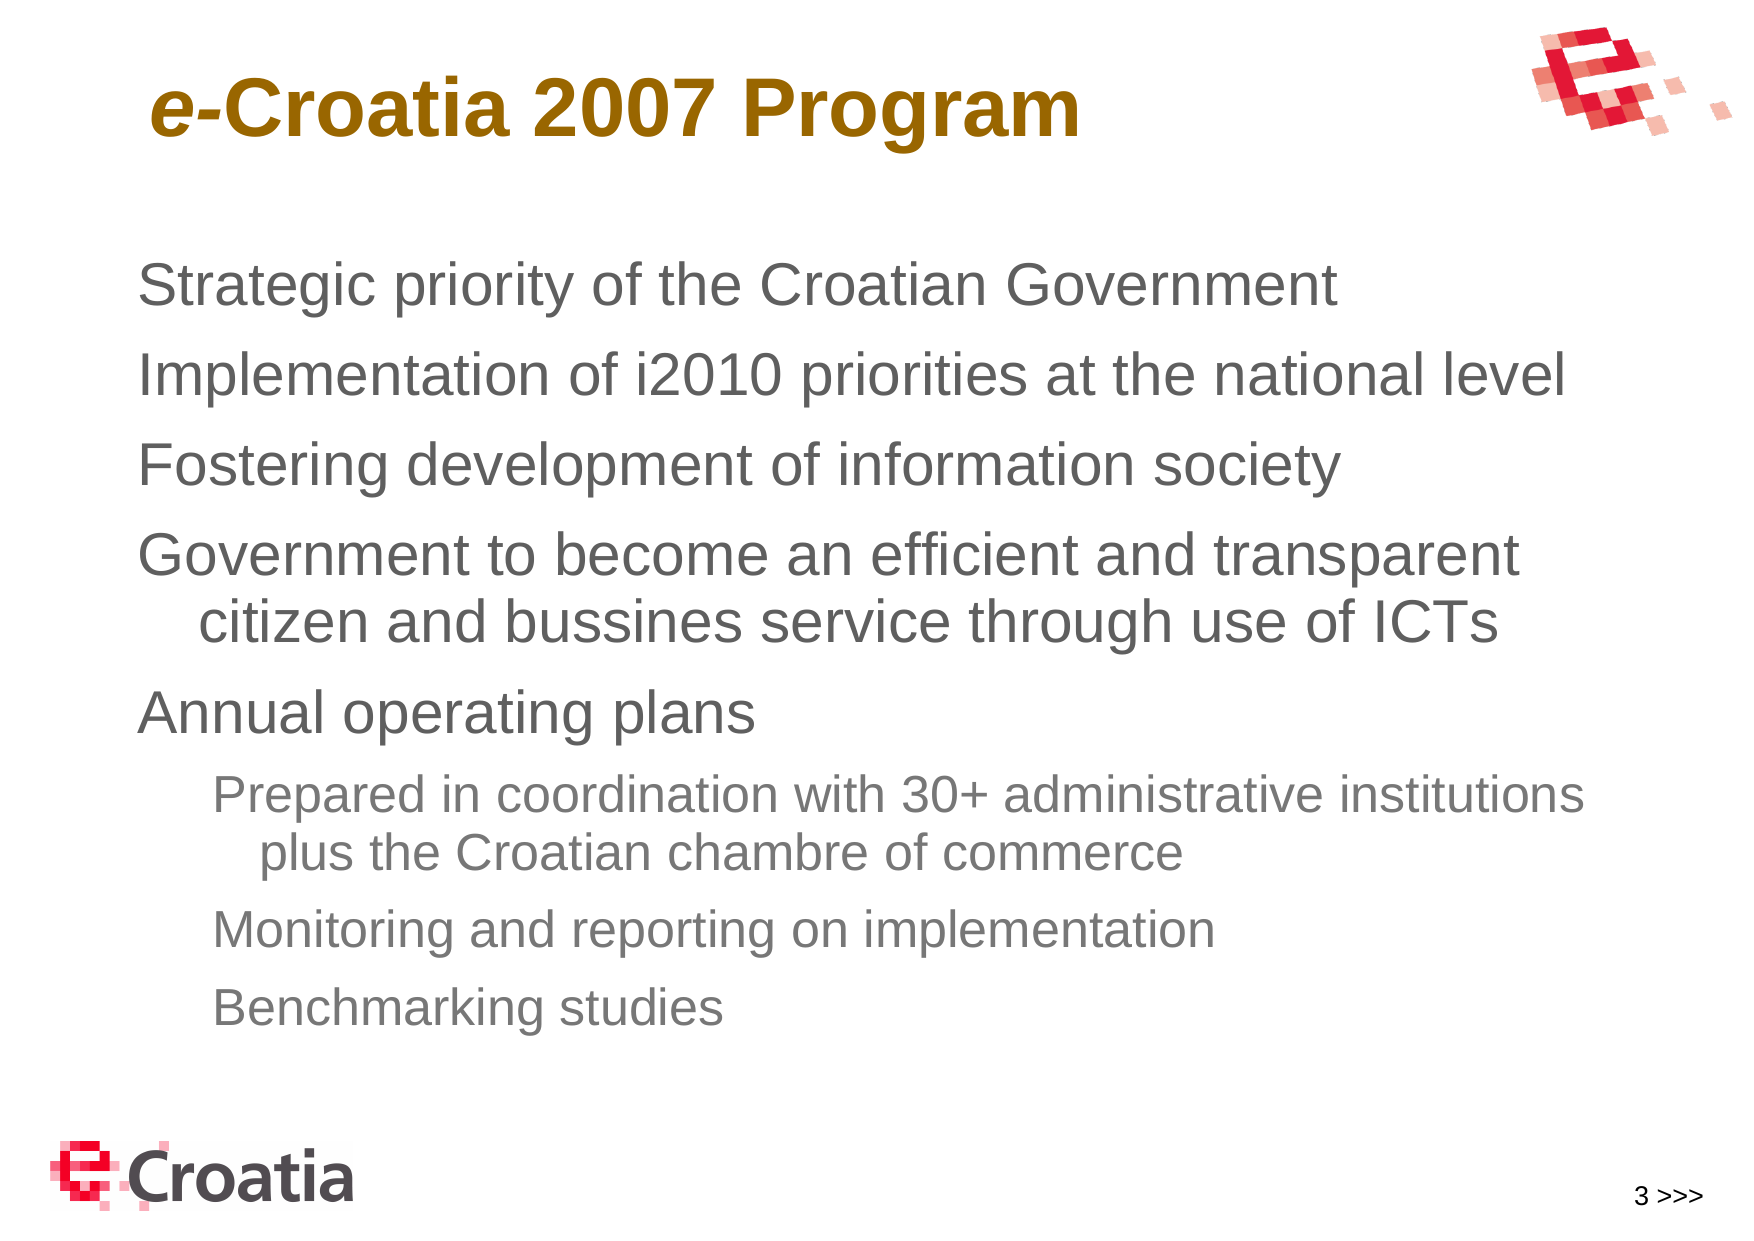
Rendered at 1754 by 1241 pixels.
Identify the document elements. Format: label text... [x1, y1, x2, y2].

list Strategic priority of the Croatian Government Implementation of i2010 priorities at the national level Fostering development of information society Government to become an efficient and transparent citizen and bussines service through use of ICTs Annual operating plans Prepared in coordination with 30+ administrative institutions plus the Croatian chambre of commerce Monitoring and reporting on implementation Benchmarking studies [121, 242, 1645, 1109]
picture [1526, 23, 1736, 140]
picture [50, 1141, 353, 1211]
title e-Croatia 2007 Program [132, 53, 1504, 242]
